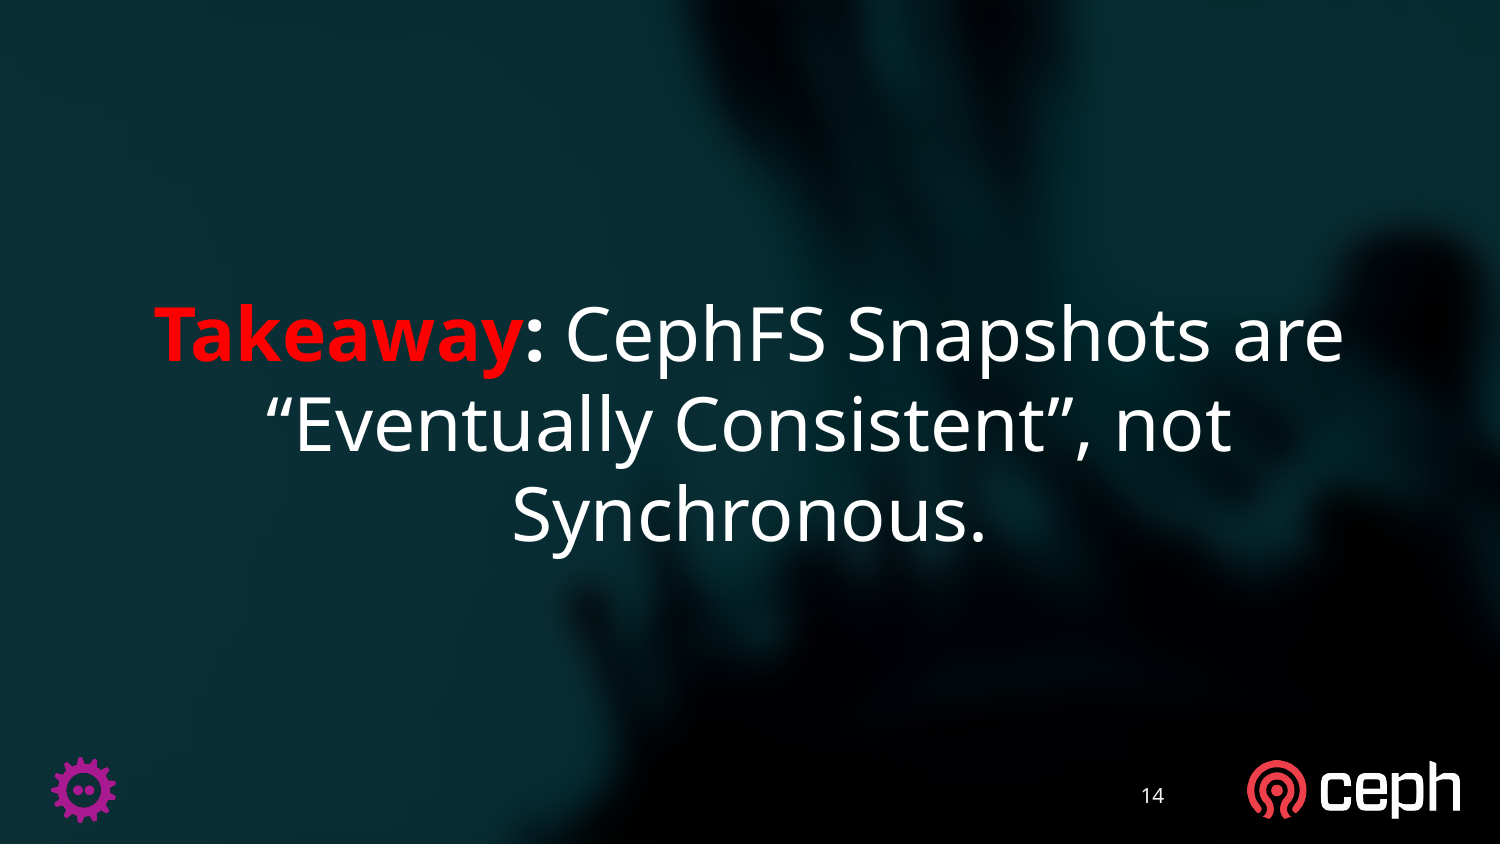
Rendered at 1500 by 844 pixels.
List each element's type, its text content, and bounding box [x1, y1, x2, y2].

slide_number <number> [1089, 764, 1179, 829]
picture [0, 0, 1500, 844]
title Takeaway: CephFS Snapshots are “Eventually Consistent”, not Synchronous. [51, 352, 1449, 491]
